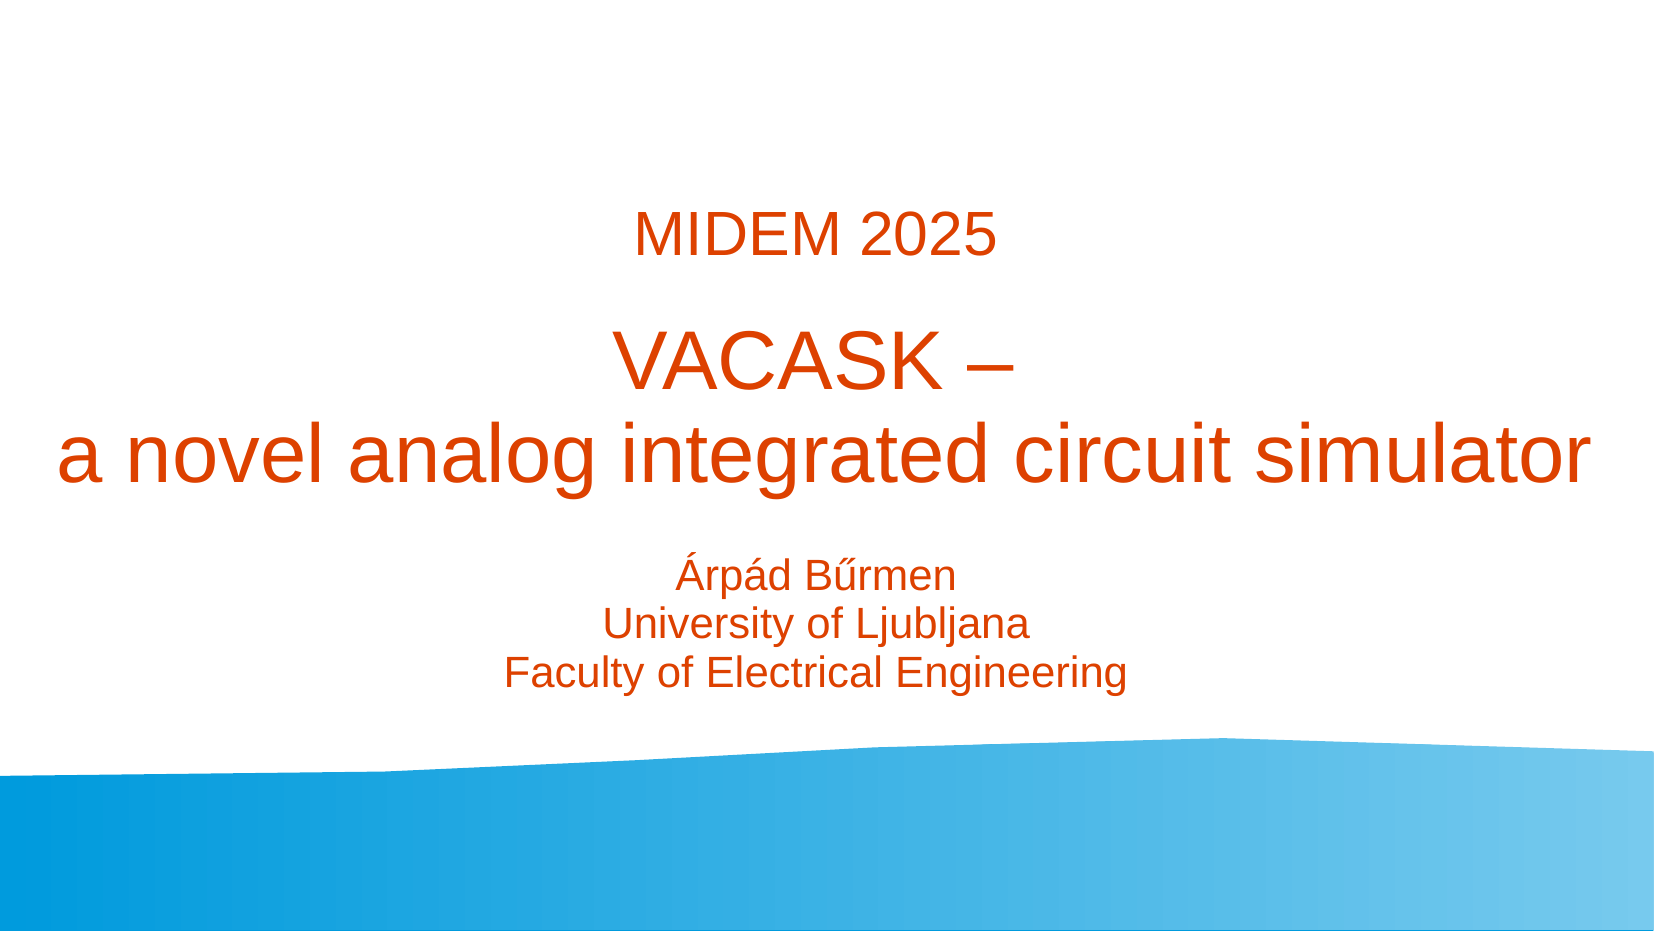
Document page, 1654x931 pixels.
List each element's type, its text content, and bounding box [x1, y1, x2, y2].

title VACASK – a novel analog integrated circuit simulator [56, 267, 1594, 547]
title MIDEM 2025 [78, 145, 1555, 323]
title Árpád Bűrmen University of Ljubljana Faculty of Electrical Engineering [78, 535, 1555, 713]
